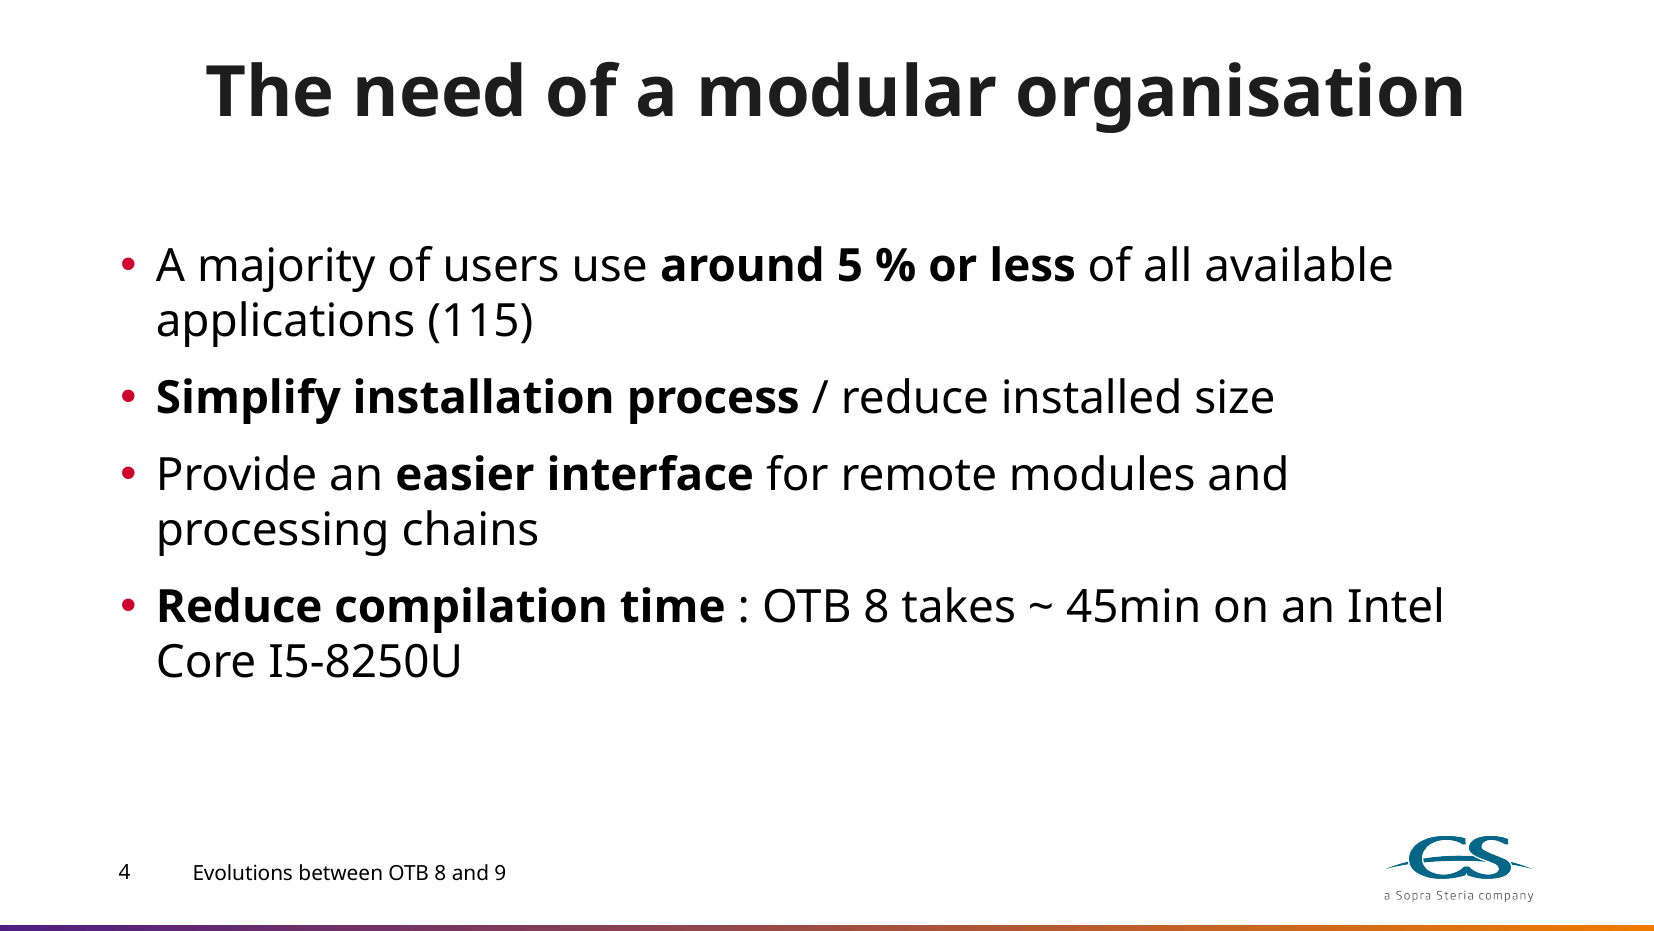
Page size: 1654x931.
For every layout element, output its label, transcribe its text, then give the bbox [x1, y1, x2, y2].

picture [1363, 814, 1555, 921]
footer Evolutions between OTB 8 and 9 [192, 862, 667, 883]
title The need of a modular organisation [118, 54, 1555, 119]
list A majority of users use around 5 % or less of all available applications (115) Simplify installation process / reduce installed size Provide an easier interface for remote modules and processing chains Reduce compilation time : OTB 8 takes ~ 45min on an Intel Core I5-8250U [120, 236, 1536, 414]
